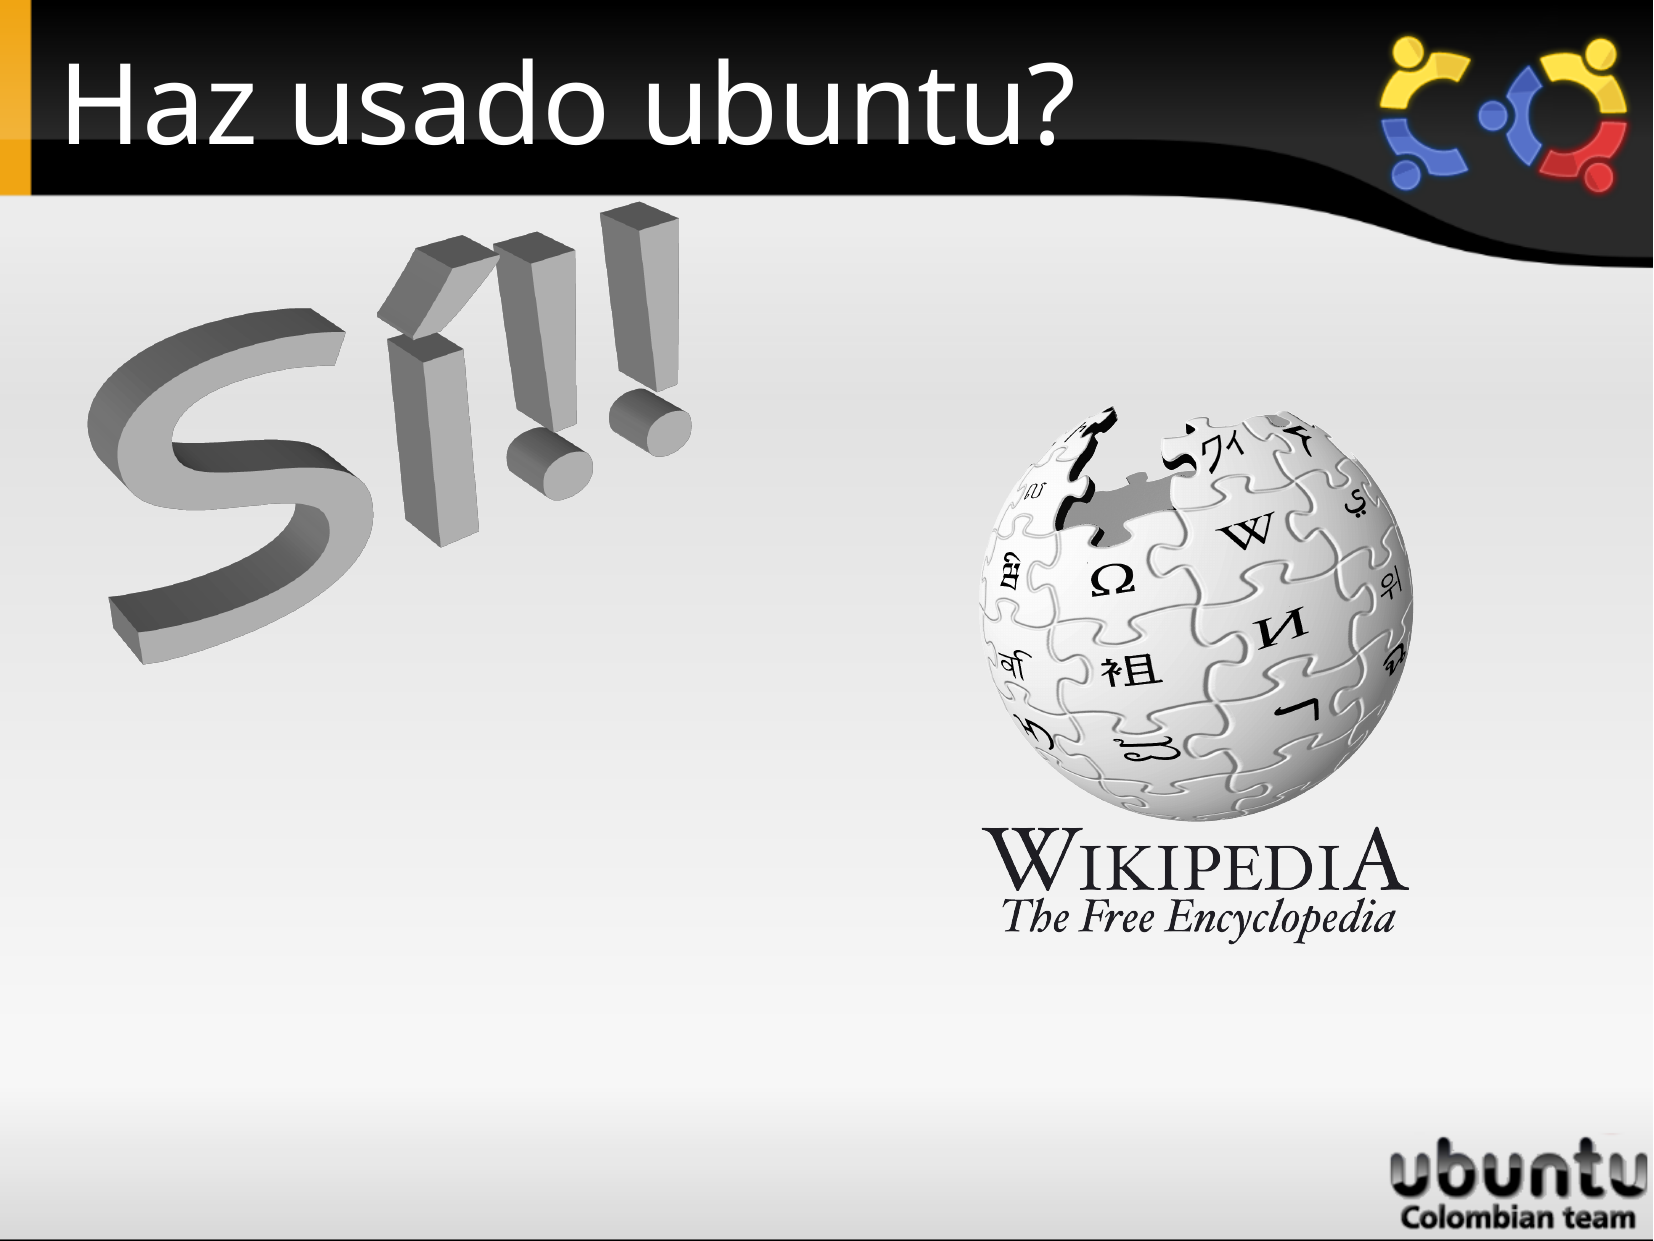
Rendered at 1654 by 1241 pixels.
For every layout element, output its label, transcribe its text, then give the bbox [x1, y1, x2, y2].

picture [0, 0, 1653, 1241]
title Haz usado ubuntu? [59, 41, 1376, 160]
